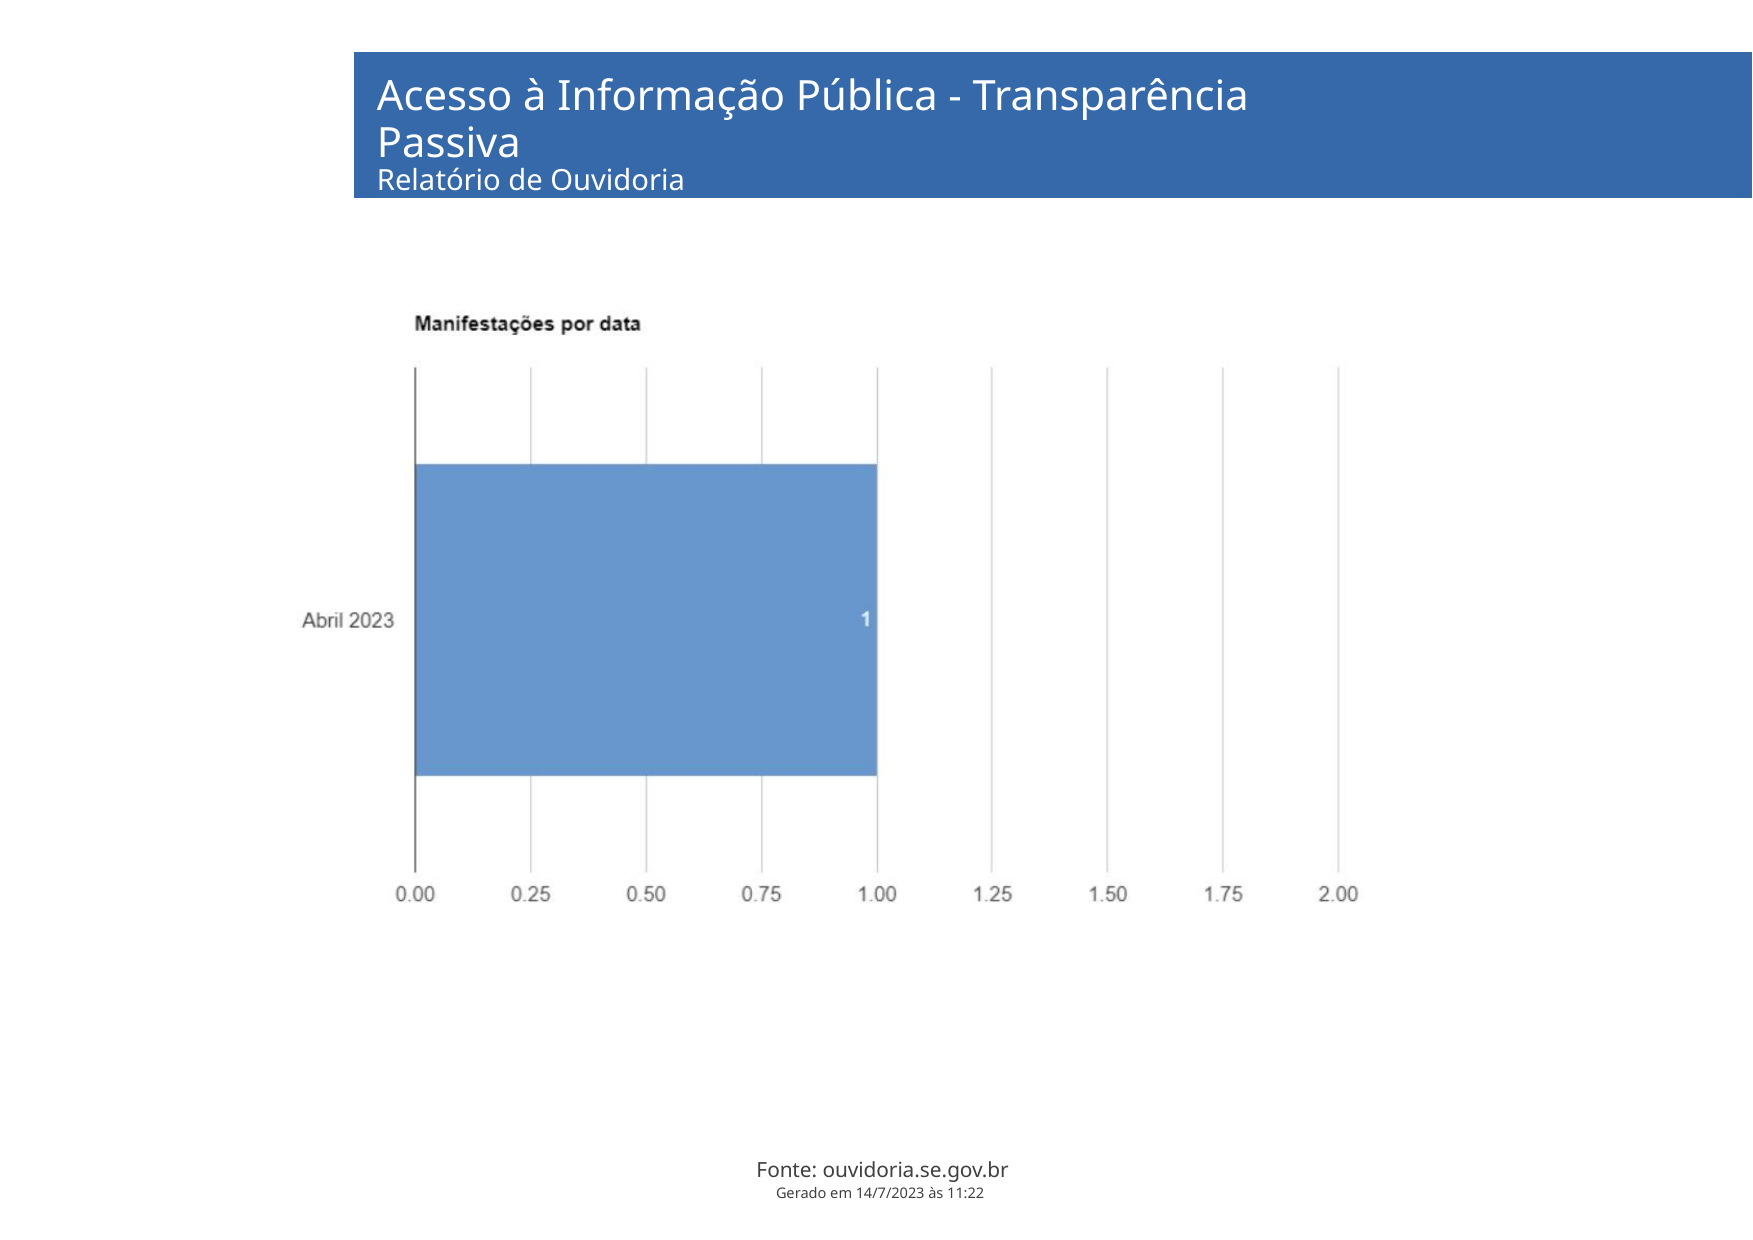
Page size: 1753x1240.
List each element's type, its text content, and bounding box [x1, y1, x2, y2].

text_box Acesso à Informação Pública - Transparência Passiva Relatório de Ouvidoria SETUR - Abril a Abril de 2023 [376, 72, 1403, 228]
text_box [354, 52, 1752, 198]
text_box [155, 211, 1599, 1028]
text_box Fonte: ouvidoria.se.gov.br Gerado em 14/7/2023 às 11:22 [756, 1158, 1023, 1202]
